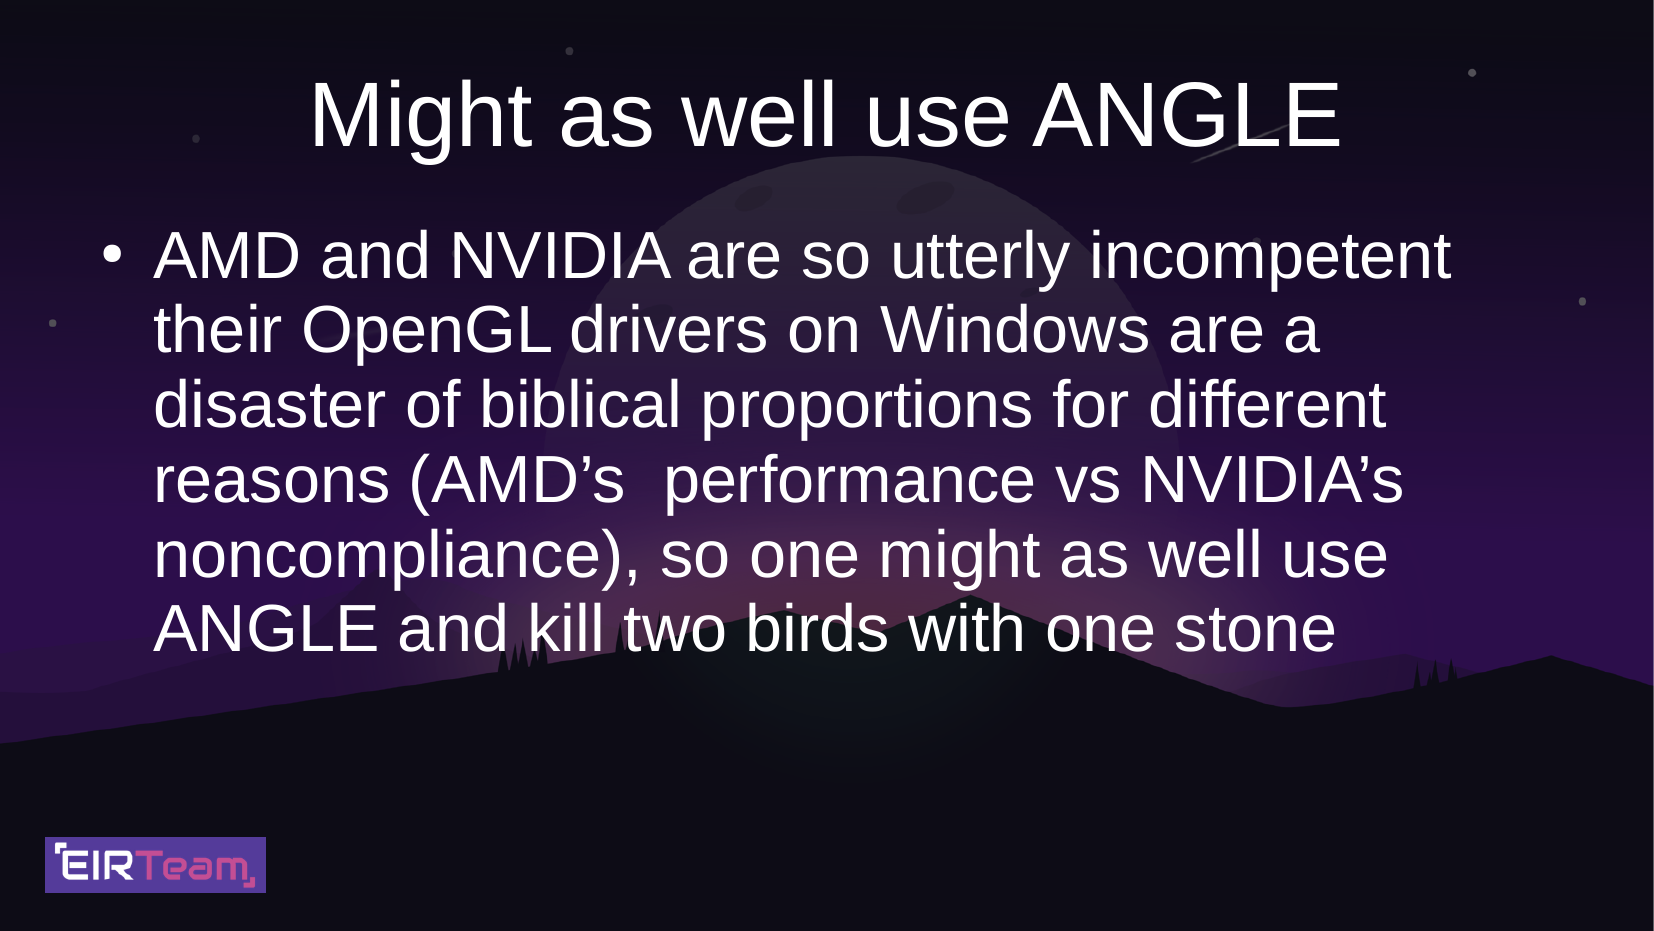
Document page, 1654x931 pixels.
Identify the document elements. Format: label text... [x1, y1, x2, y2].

picture [0, 0, 1654, 931]
list AMD and NVIDIA are so utterly incompetent their OpenGL drivers on Windows are a disaster of biblical proportions for different reasons (AMD’s performance vs NVIDIA’s noncompliance), so one might as well use ANGLE and kill two birds with one stone [82, 217, 1571, 758]
title Might as well use ANGLE [82, 37, 1571, 193]
